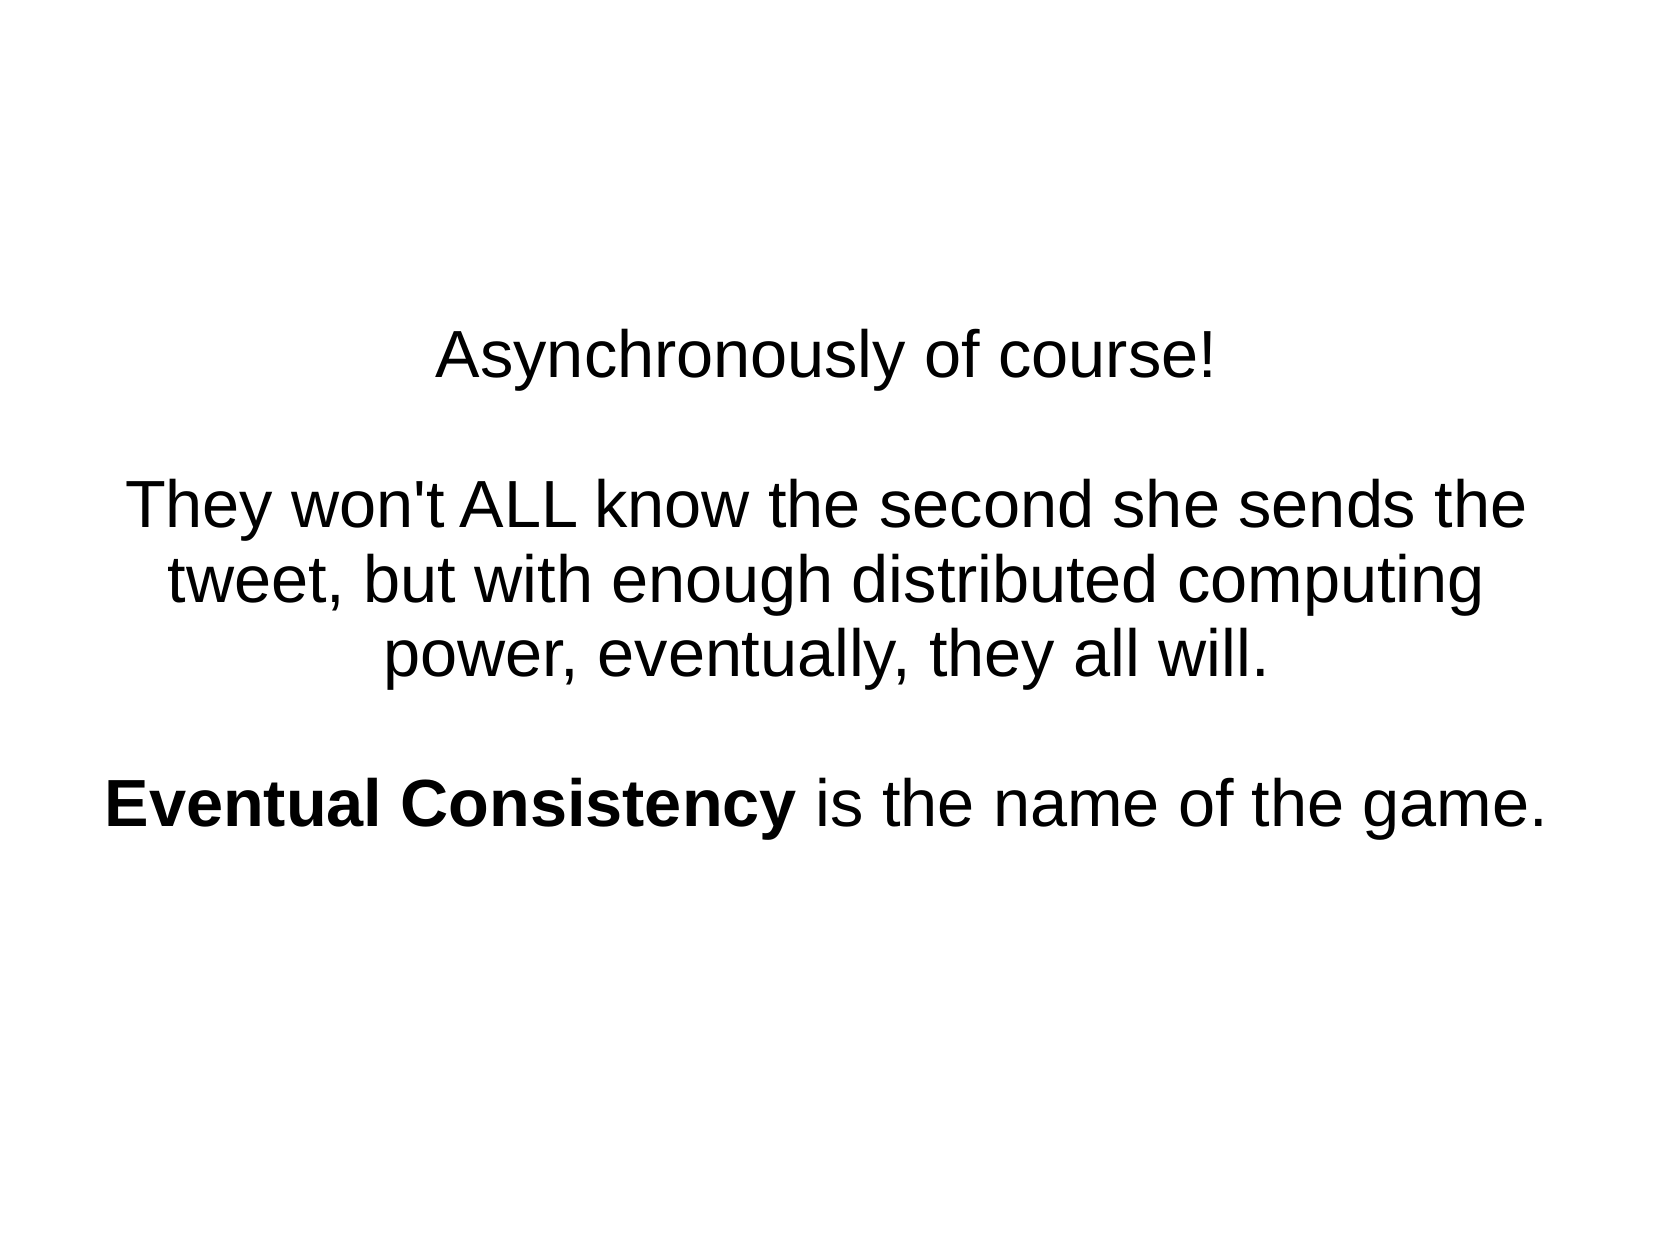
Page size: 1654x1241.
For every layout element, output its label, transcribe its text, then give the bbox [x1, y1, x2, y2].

subtitle Asynchronously of course! They won't ALL know the second she sends the tweet, but with enough distributed computing power, eventually, they all will. Eventual Consistency is the name of the game. [82, 49, 1571, 1109]
